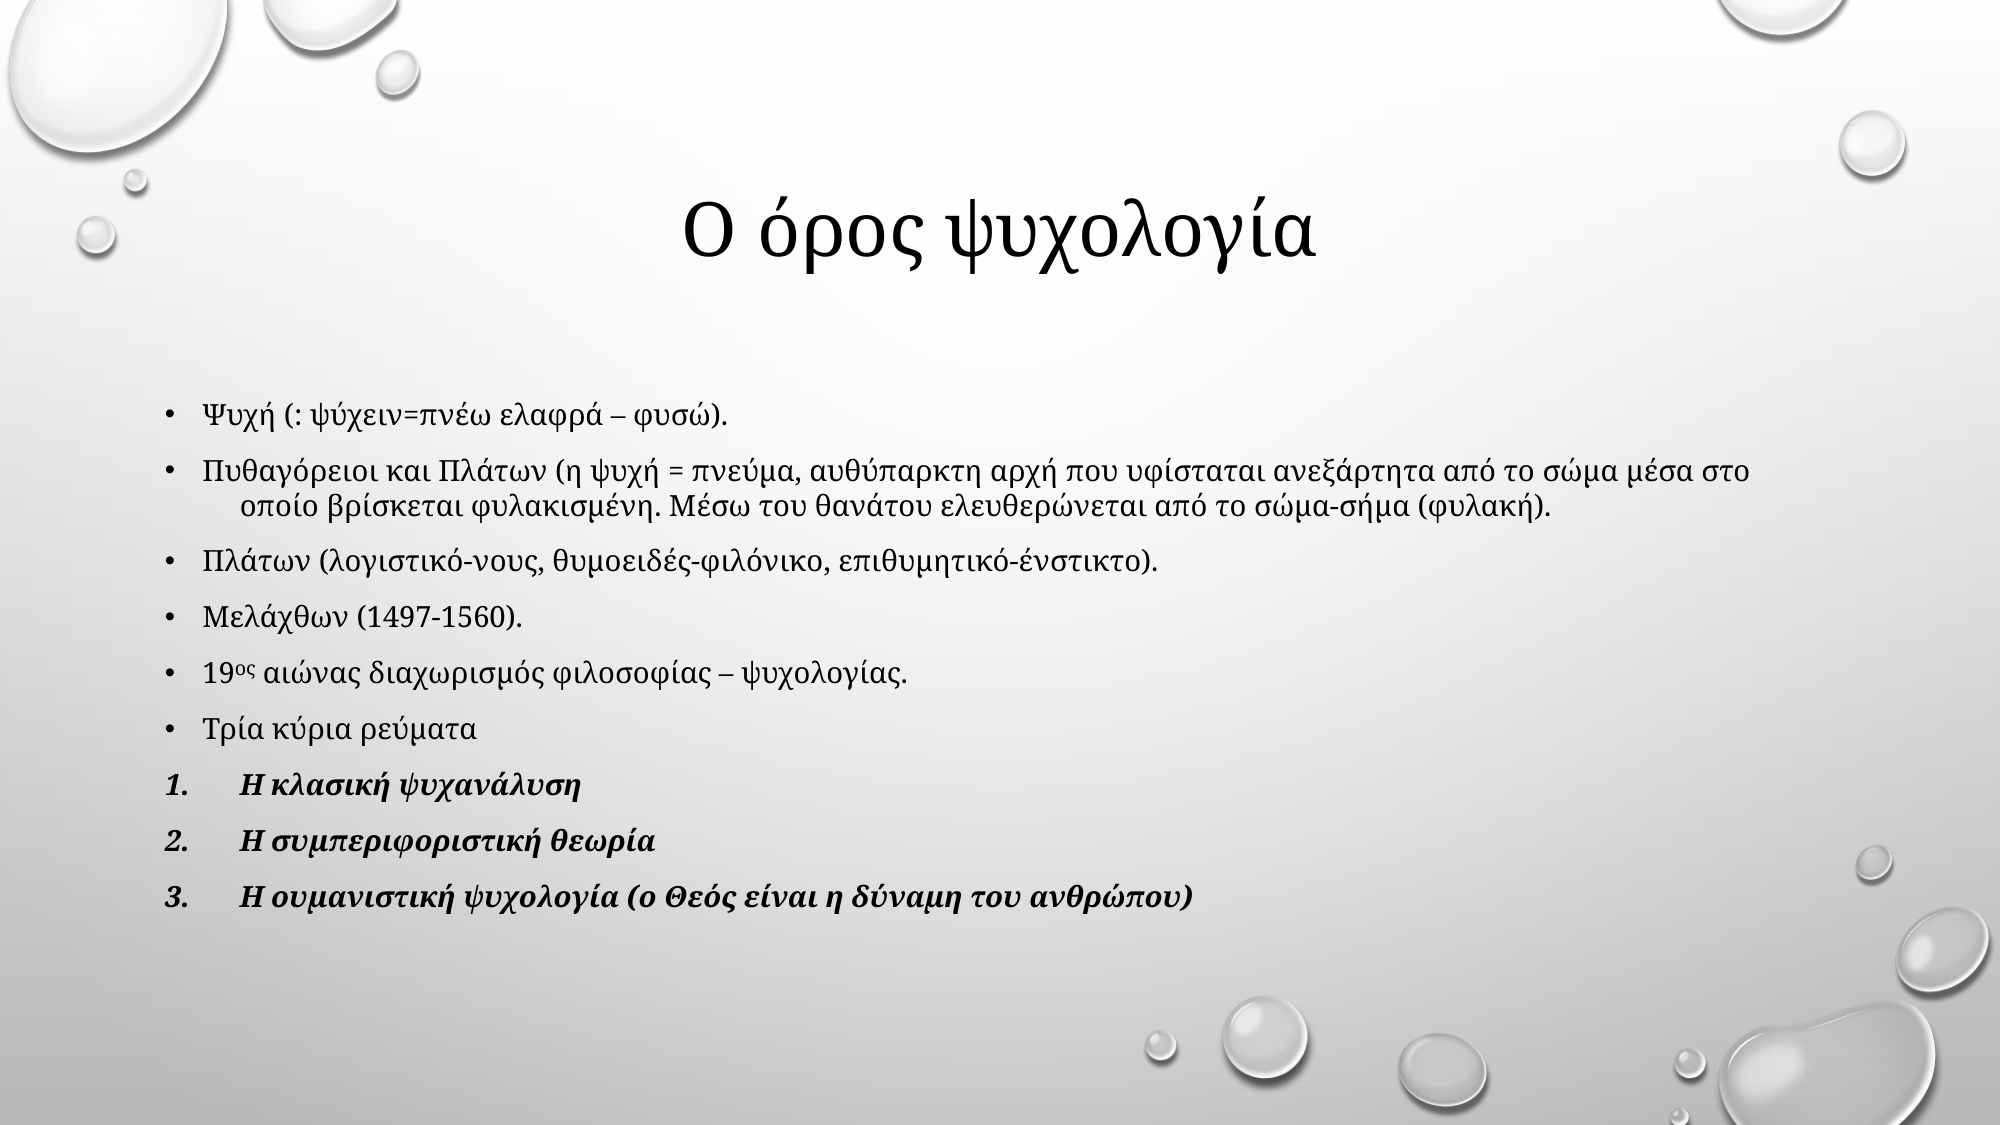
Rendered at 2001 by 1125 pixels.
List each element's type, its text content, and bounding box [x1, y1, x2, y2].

title Ο όρος ψυχολογία [149, 101, 1851, 364]
list Ψυχή (: ψύχειν=πνέω ελαφρά – φυσώ). Πυθαγόρειοι και Πλάτων (η ψυχή = πνεύμα, αυθύπαρκτη αρχή που υφίσταται ανεξάρτητα από το σώμα μέσα στο οποίο βρίσκεται φυλακισμένη. Μέσω του θανάτου ελευθερώνεται από το σώμα-σήμα (φυλακή). Πλάτων (λογιστικό-νους, θυμοειδές-φιλόνικο, επιθυμητικό-ένστικτο). Μελάχθων (1497-1560). 19ος αιώνας διαχωρισμός φιλοσοφίας – ψυχολογίας. Τρία κύρια ρεύματα Η κλασική ψυχανάλυση Η συμπεριφοριστική θεωρία Η ουμανιστική ψυχολογία (ο Θεός είναι η δύναμη του ανθρώπου) [149, 388, 1850, 950]
